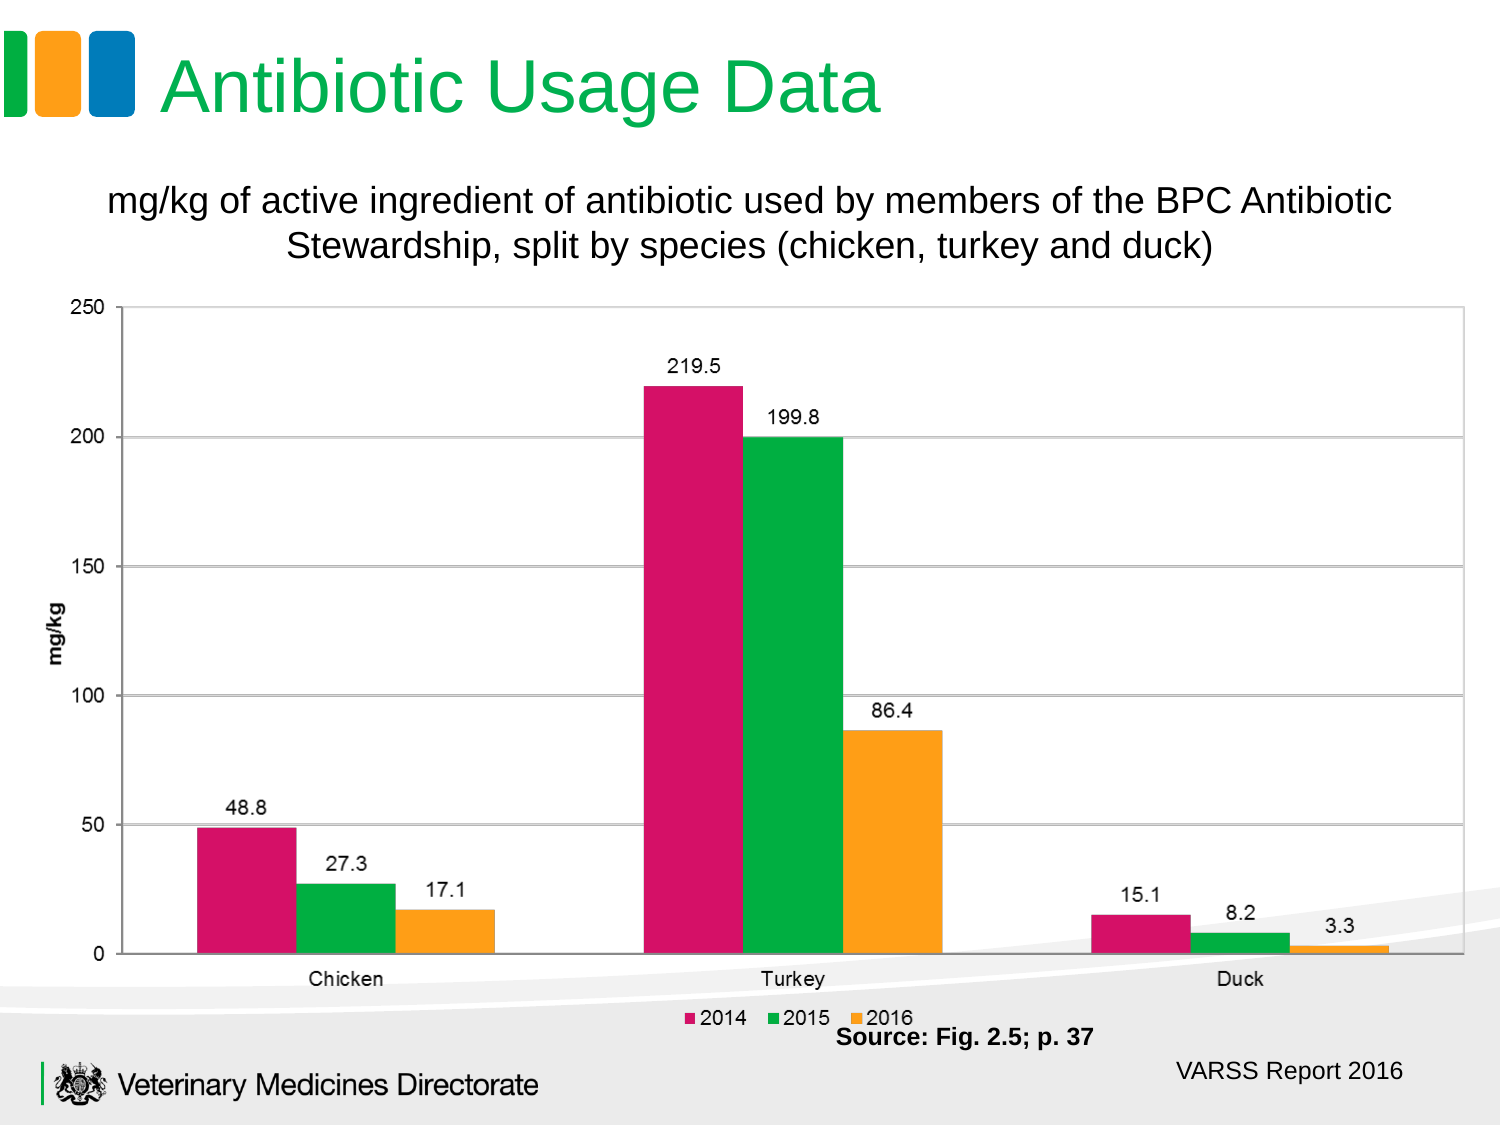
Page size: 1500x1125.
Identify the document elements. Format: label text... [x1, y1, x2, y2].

text_box Source: Fig. 2.5; p. 37 [820, 1052, 1160, 1059]
picture [13, 285, 1487, 1052]
picture [41, 1060, 538, 1106]
text_box VARSS Report 2016 [1160, 1052, 1421, 1092]
text_box mg/kg of active ingredient of antibiotic used by members of the BPC Antibiotic Stewardship, split by species (chicken, turkey and duck) [0, 168, 1500, 273]
title Antibiotic Usage Data [140, 24, 1341, 138]
